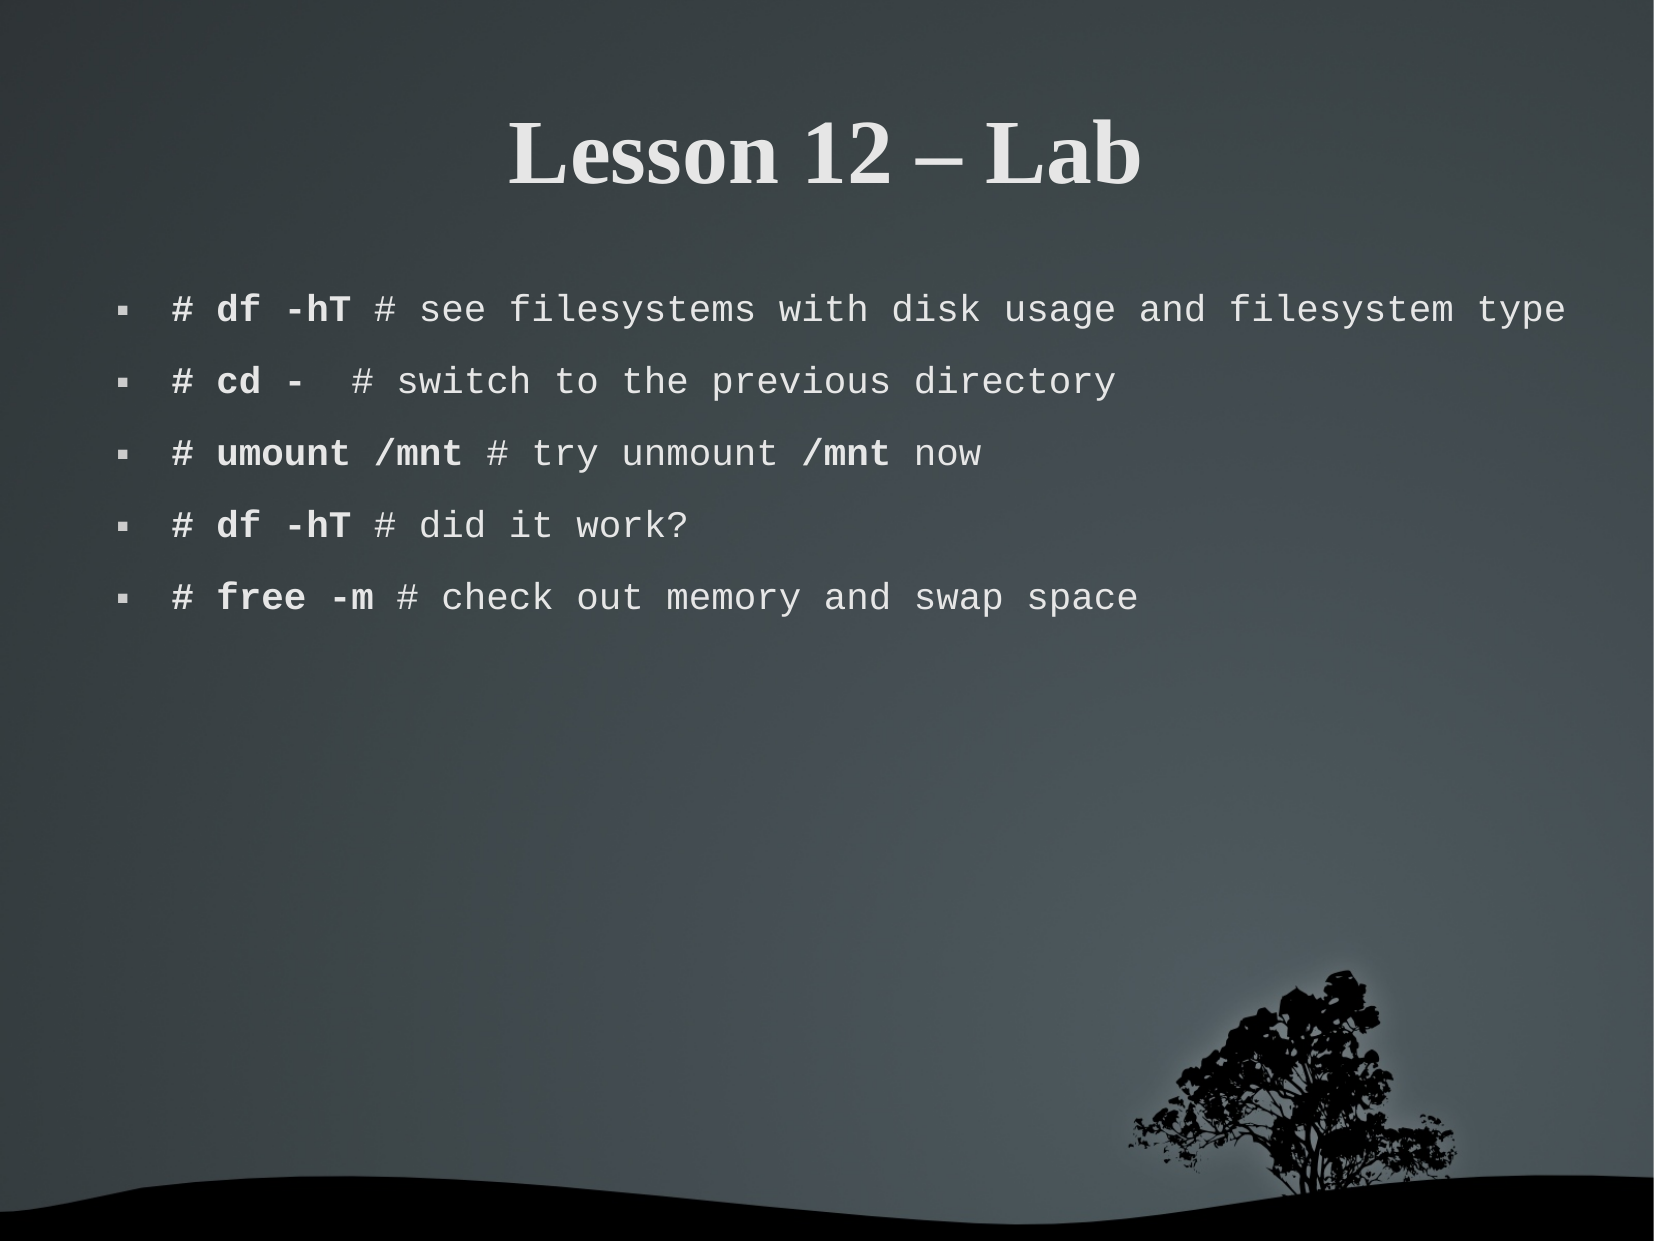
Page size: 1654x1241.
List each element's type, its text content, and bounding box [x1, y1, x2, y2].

picture [0, 0, 1654, 1241]
title Lesson 12 – Lab [82, 49, 1571, 257]
list # df -hT # see filesystems with disk usage and filesystem type # cd - # switch to the previous directory # umount /mnt # try unmount /mnt now # df -hT # did it work? # free -m # check out memory and swap space [82, 290, 1571, 1109]
